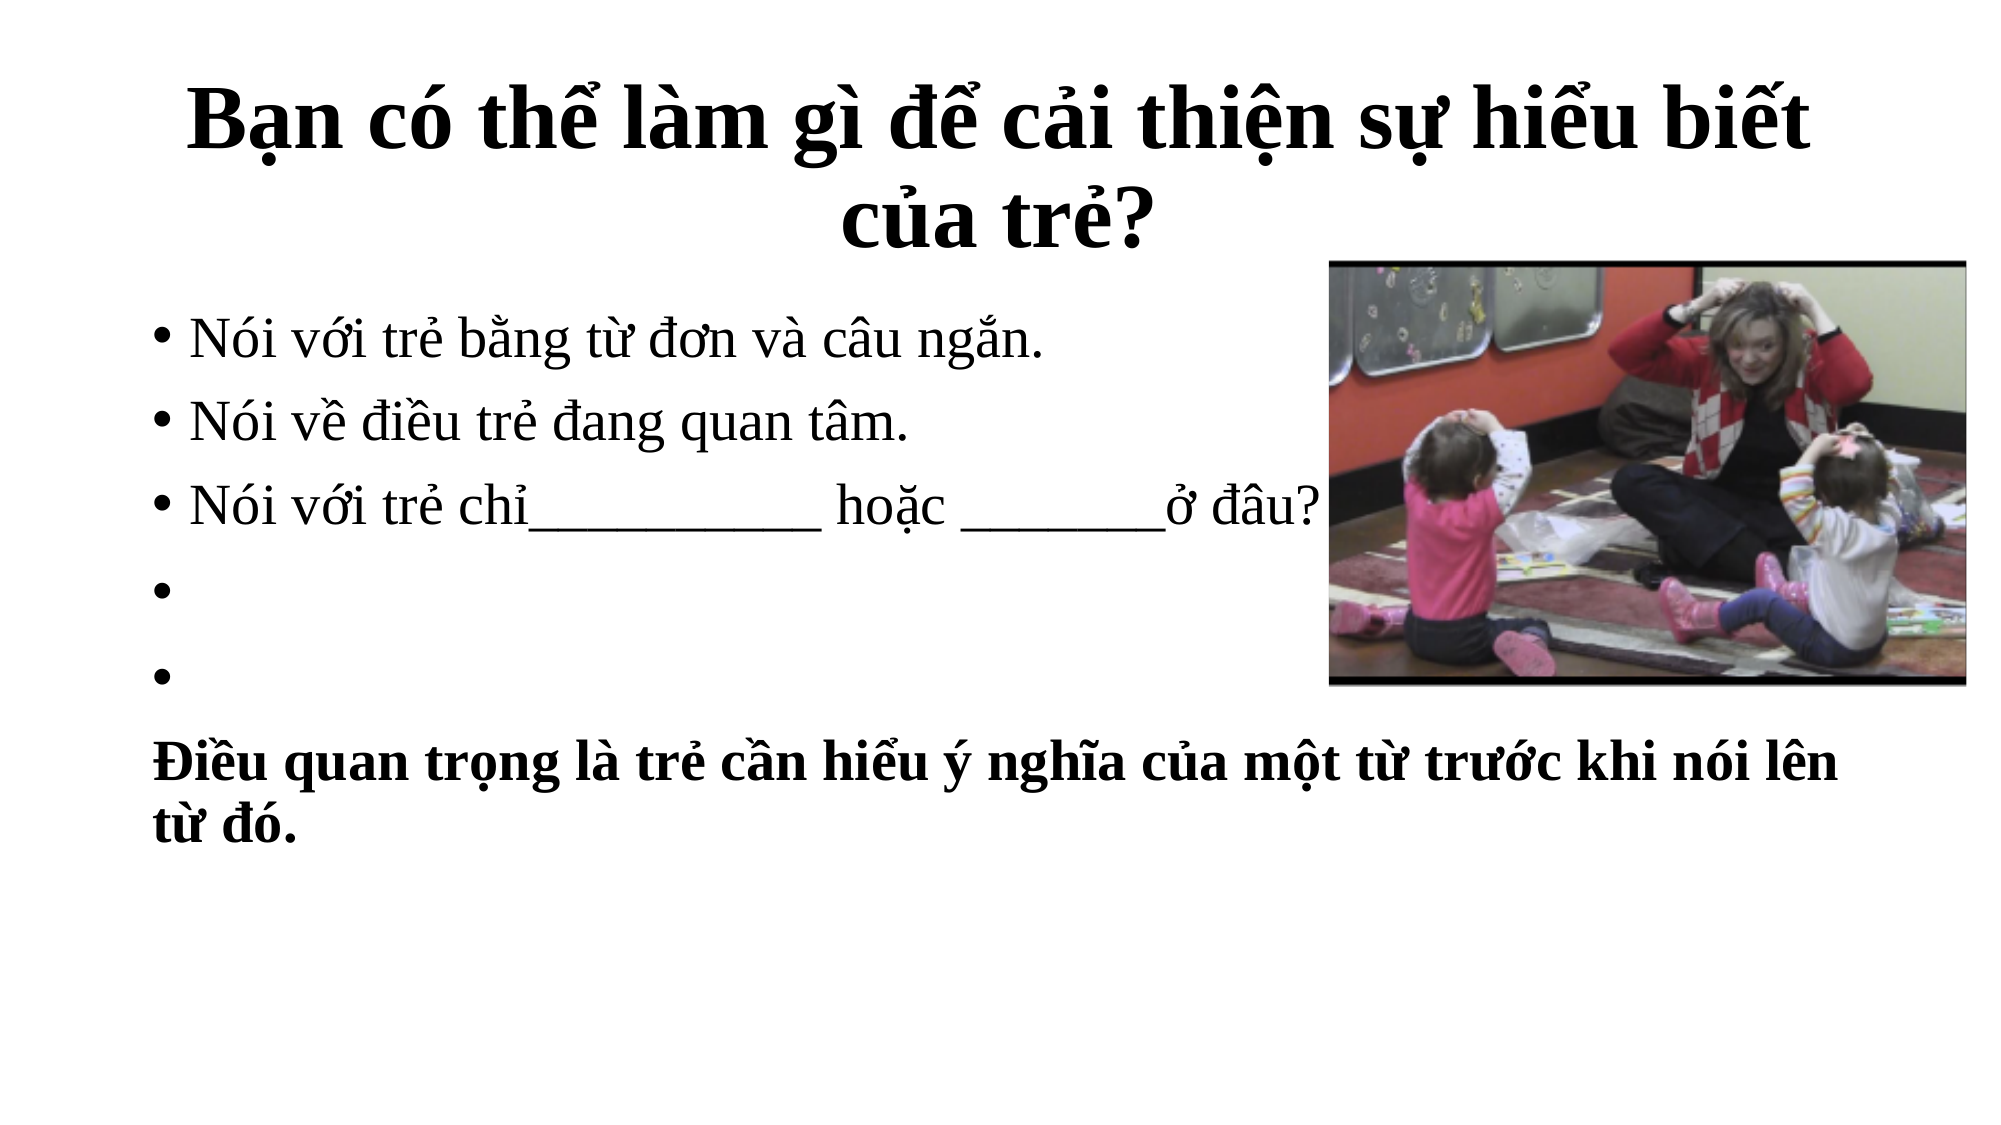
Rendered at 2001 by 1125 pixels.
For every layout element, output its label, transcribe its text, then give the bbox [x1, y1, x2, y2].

title Bạn có thể làm gì để cải thiện sự hiểu biết của trẻ? [137, 59, 1863, 278]
list Nói với trẻ bằng từ đơn và câu ngắn. Nói về điều trẻ đang quan tâm. Nói với trẻ chỉ__________ hoặc _______ở đâu? Điều quan trọng là trẻ cần hiểu ý nghĩa của một từ trước khi nói lên từ đó. [137, 299, 1863, 1014]
picture [1328, 253, 1967, 687]
